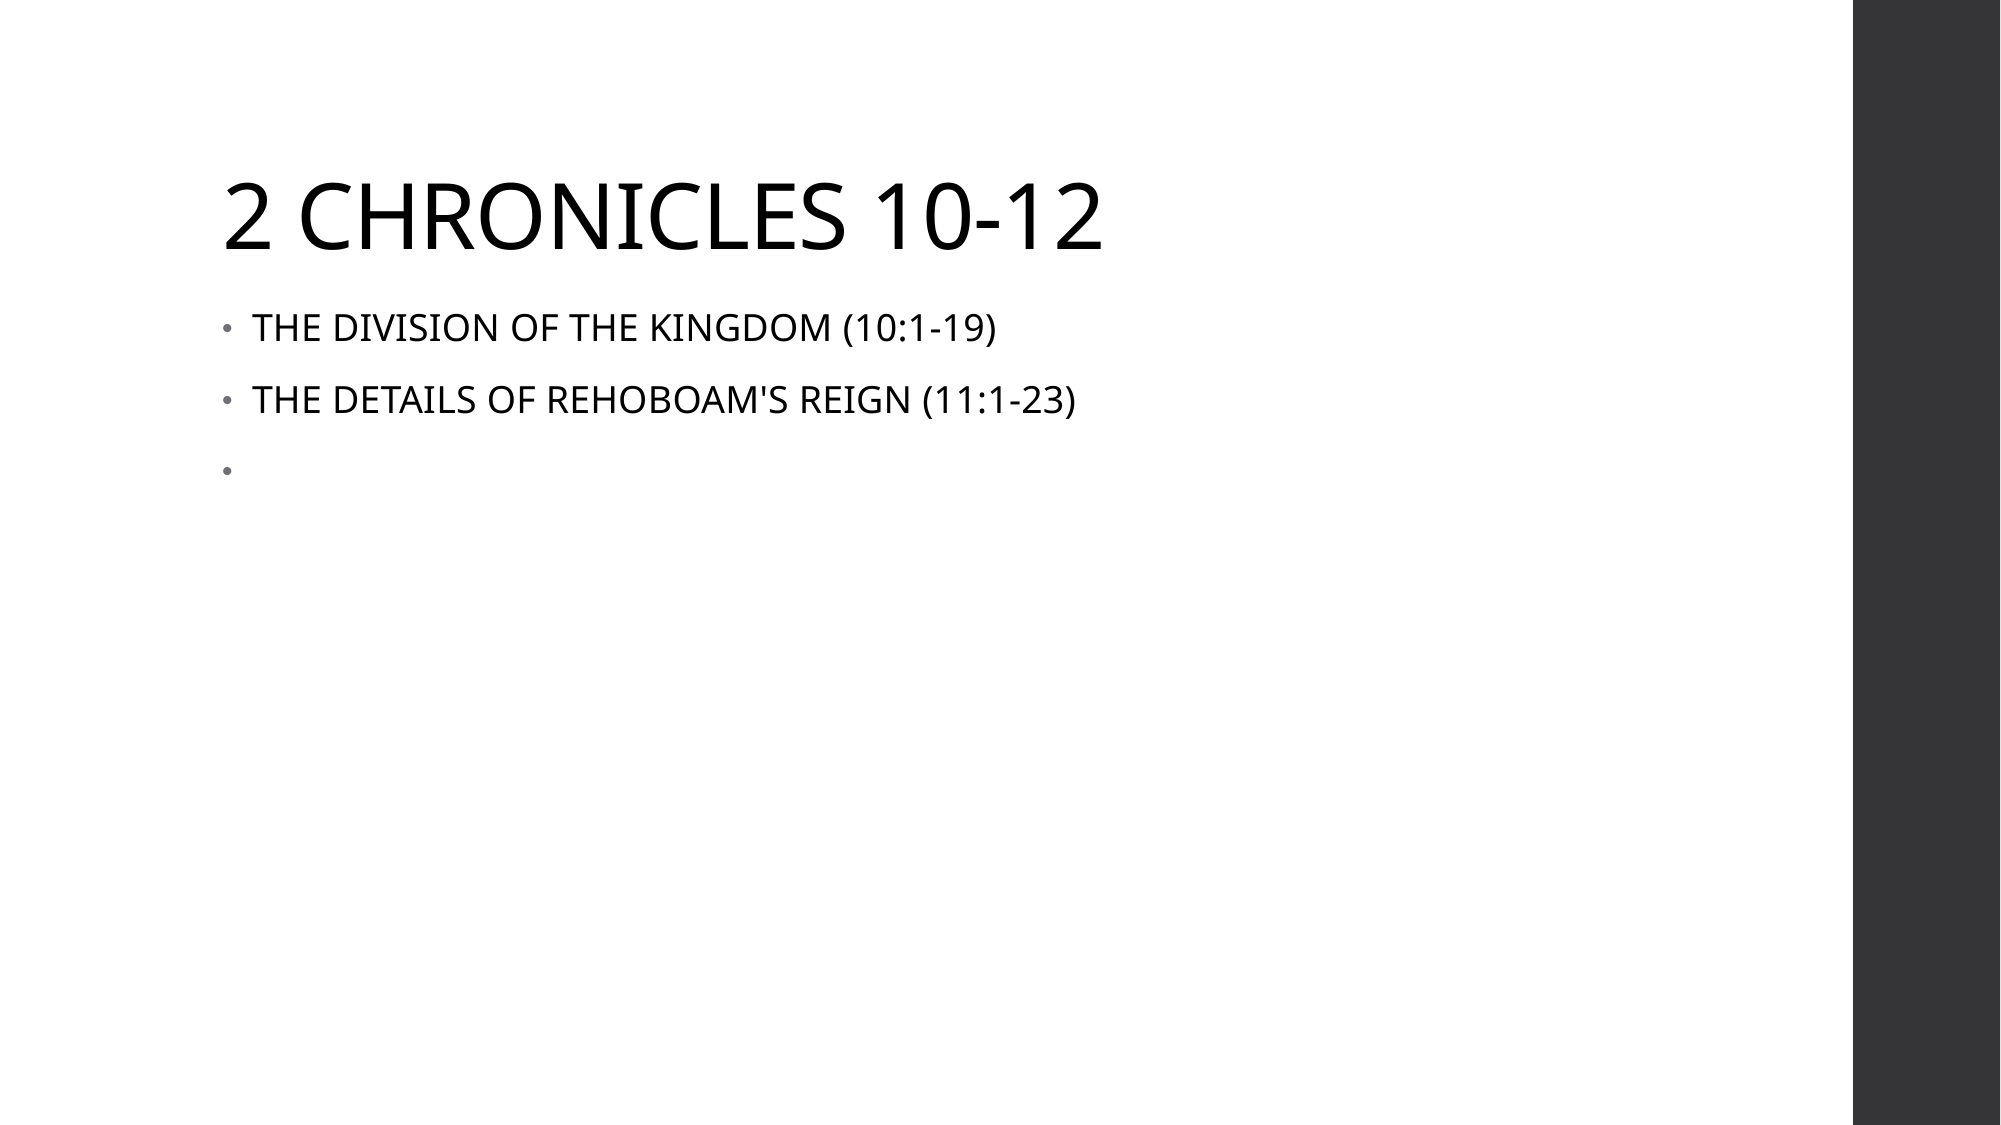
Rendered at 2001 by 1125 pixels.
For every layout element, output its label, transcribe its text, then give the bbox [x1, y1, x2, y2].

list THE DIVISION OF THE KINGDOM (10:1-19) THE DETAILS OF REHOBOAM'S REIGN (11:1-23) [206, 299, 1617, 1014]
title 2 CHRONICLES 10-12 [206, 60, 1797, 278]
